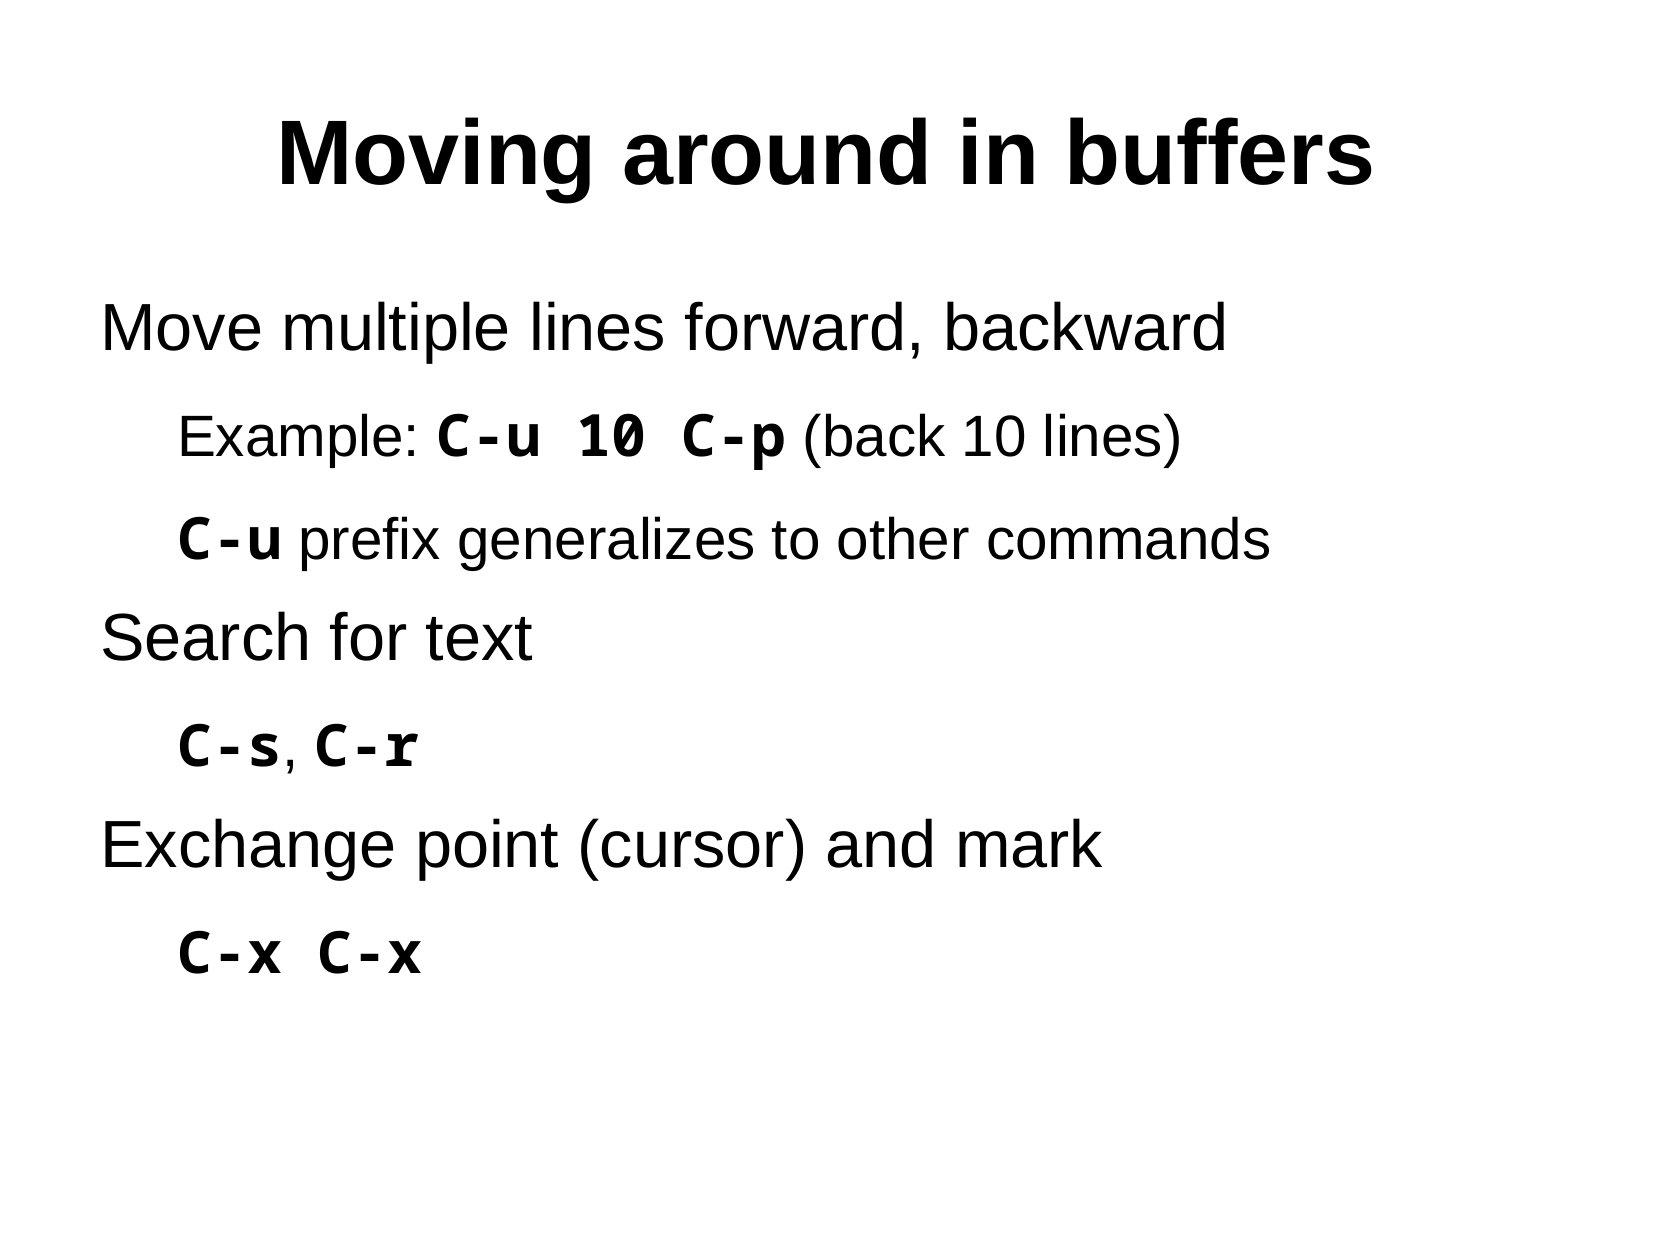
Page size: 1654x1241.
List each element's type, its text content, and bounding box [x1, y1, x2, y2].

list Move multiple lines forward, backward Example: C-u 10 C-p (back 10 lines) C-u prefix generalizes to other commands Search for text C-s, C-r Exchange point (cursor) and mark C-x C-x [82, 290, 1571, 1109]
title Moving around in buffers [82, 49, 1571, 257]
